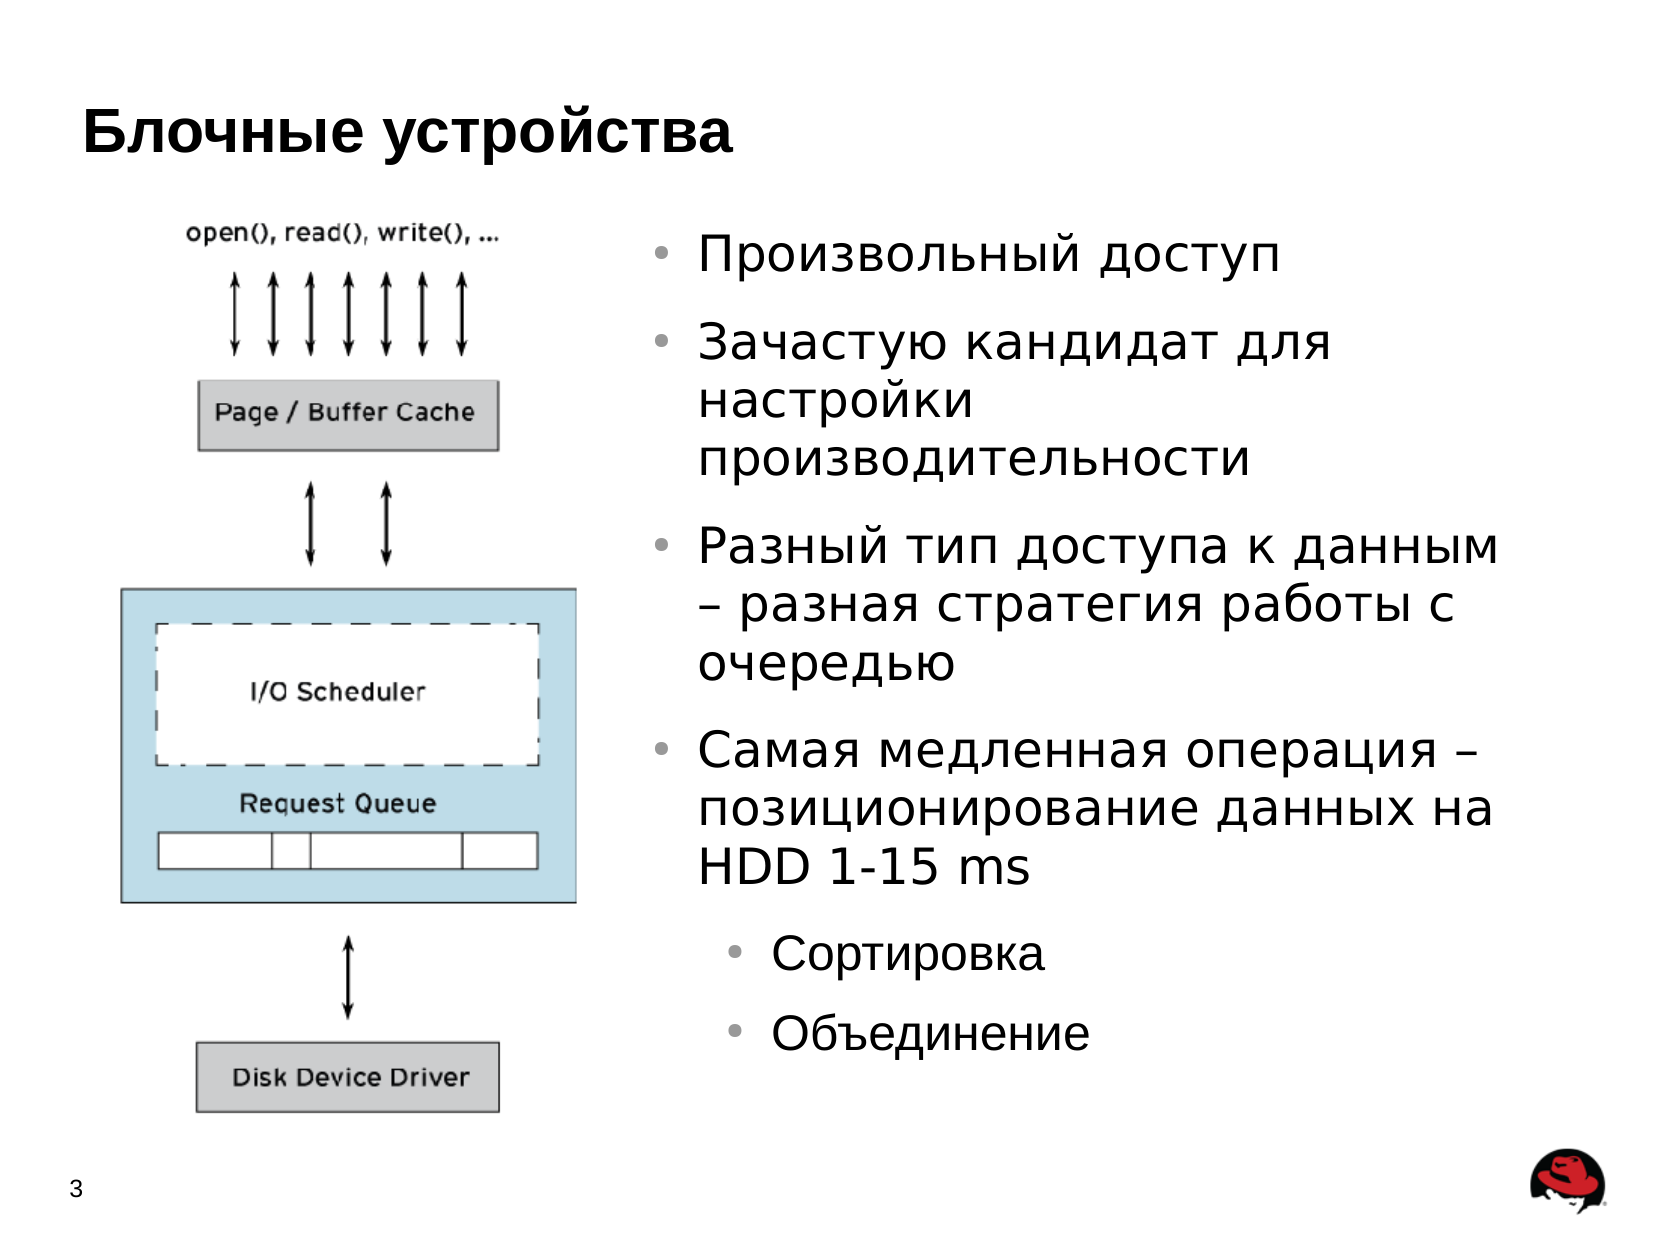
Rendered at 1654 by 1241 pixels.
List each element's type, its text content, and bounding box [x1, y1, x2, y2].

picture [1529, 1146, 1613, 1224]
list Произвольный доступ Зачастую кандидат для настройки производительности Разный тип доступа к данным – разная стратегия работы с очередью Самая медленная операция – позиционирование данных на HDD 1-15 ms Сортировка Объединение [637, 225, 1538, 1131]
title Блочные устройства [82, 37, 1571, 226]
picture [77, 194, 601, 1126]
